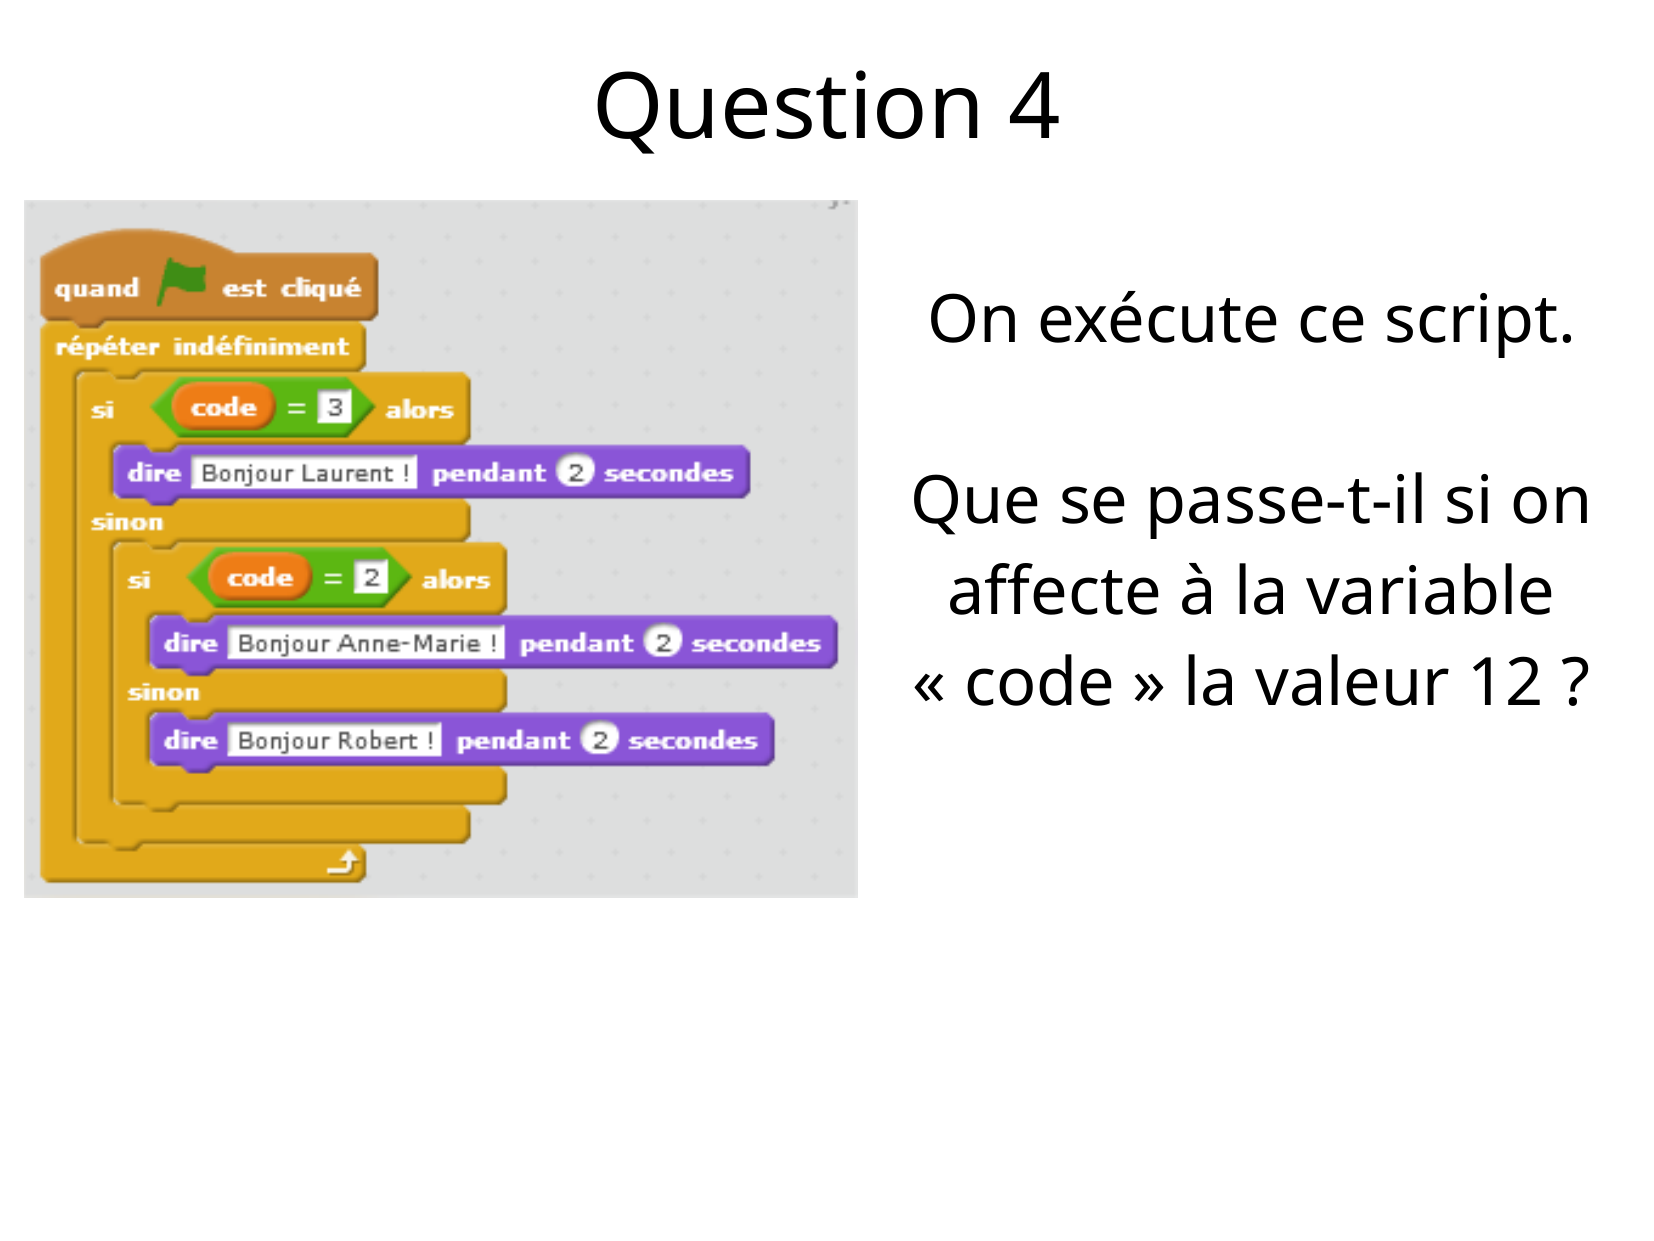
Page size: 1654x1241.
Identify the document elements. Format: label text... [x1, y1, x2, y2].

picture [24, 200, 858, 898]
title Question 4 [82, 0, 1571, 208]
subtitle On exécute ce script. Que se passe-t-il si on affecte à la variable « code » la valeur 12 ? [885, 254, 1619, 741]
